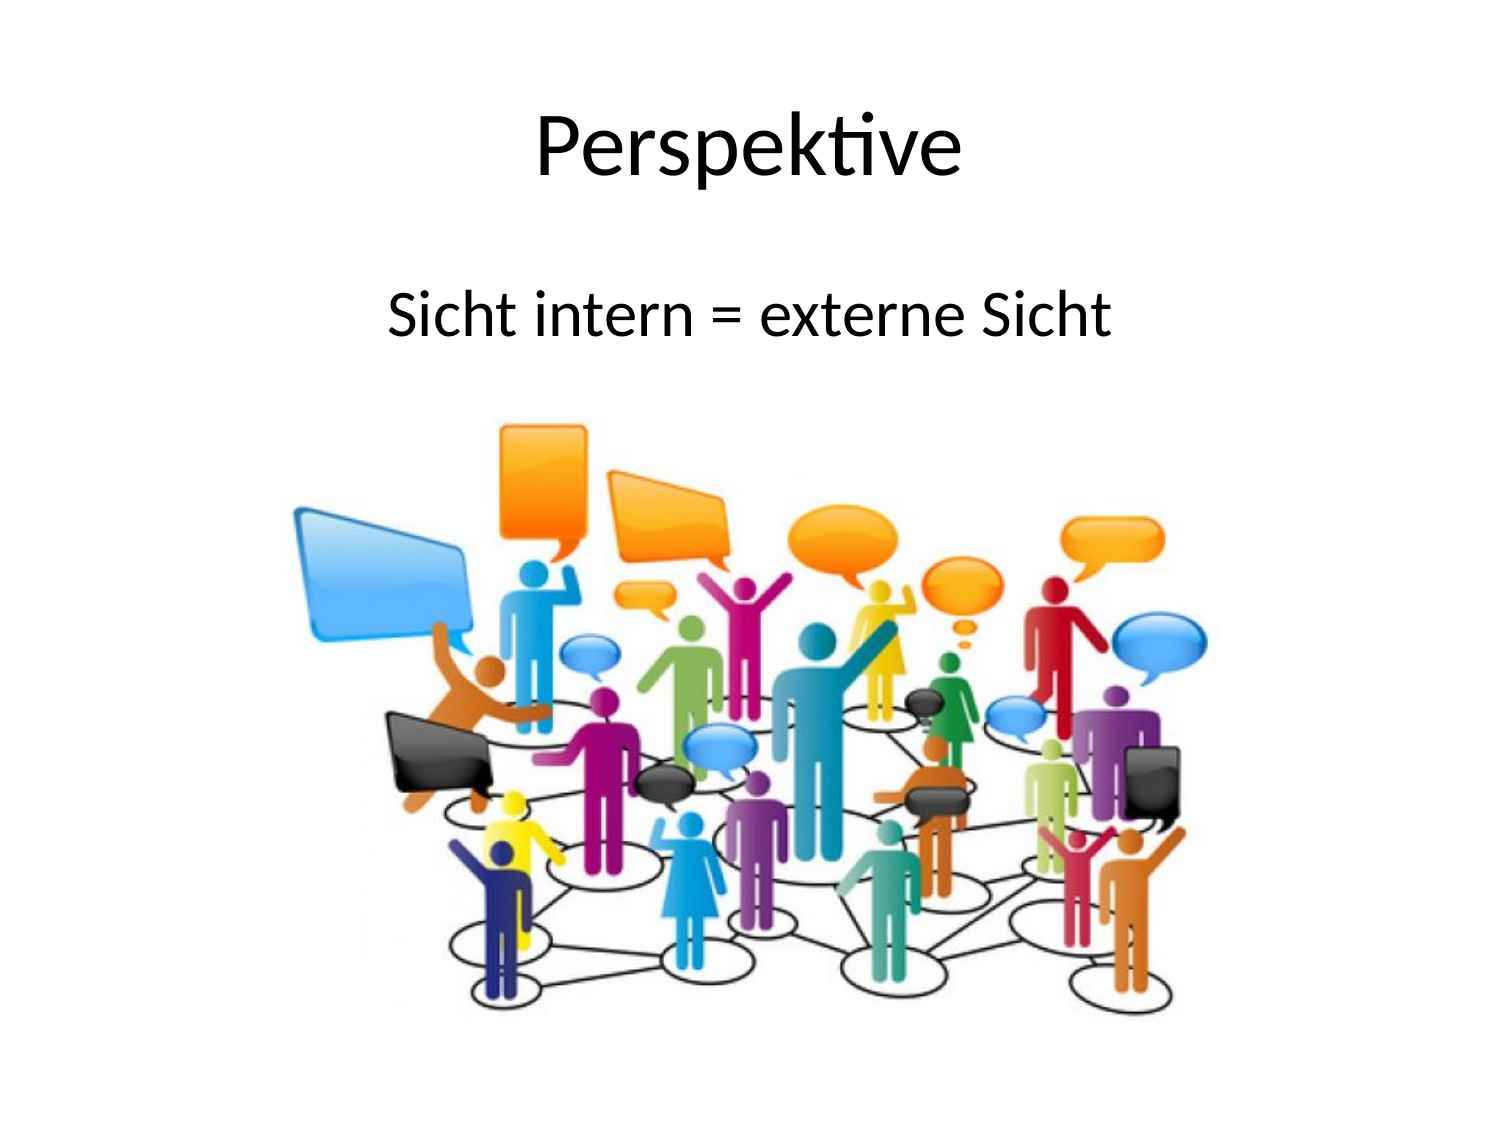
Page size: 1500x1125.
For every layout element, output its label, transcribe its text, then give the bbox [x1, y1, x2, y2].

title Perspektive [75, 45, 1426, 233]
picture [281, 397, 1219, 1023]
list Sicht intern = externe Sicht [75, 262, 1426, 1005]
